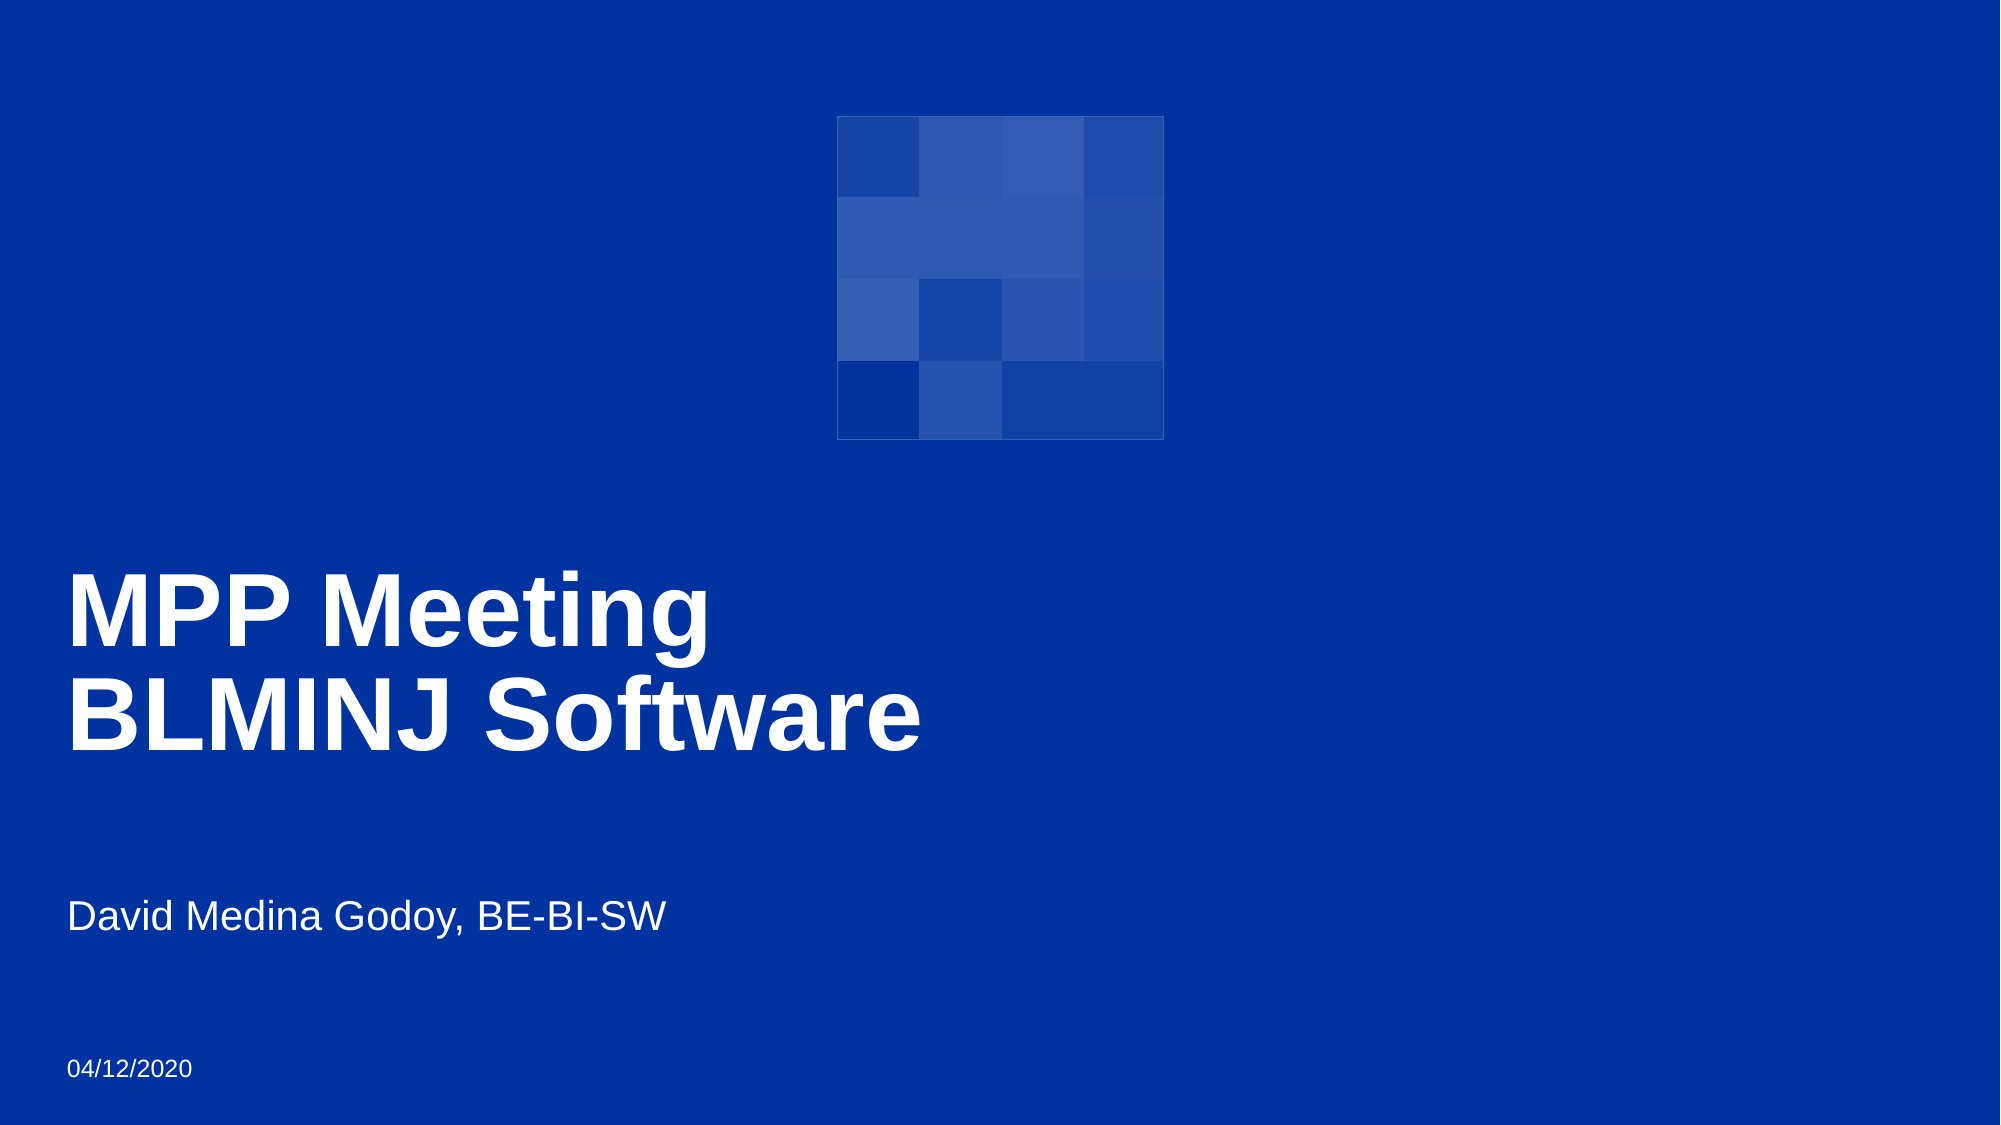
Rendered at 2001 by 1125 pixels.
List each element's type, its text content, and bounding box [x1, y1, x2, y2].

title MPP Meeting BLMINJ Software [66, 562, 1934, 860]
subtitle David Medina Godoy, BE-BI-SW [66, 877, 1934, 1039]
slide_number 04/12/2020 [66, 1038, 219, 1099]
